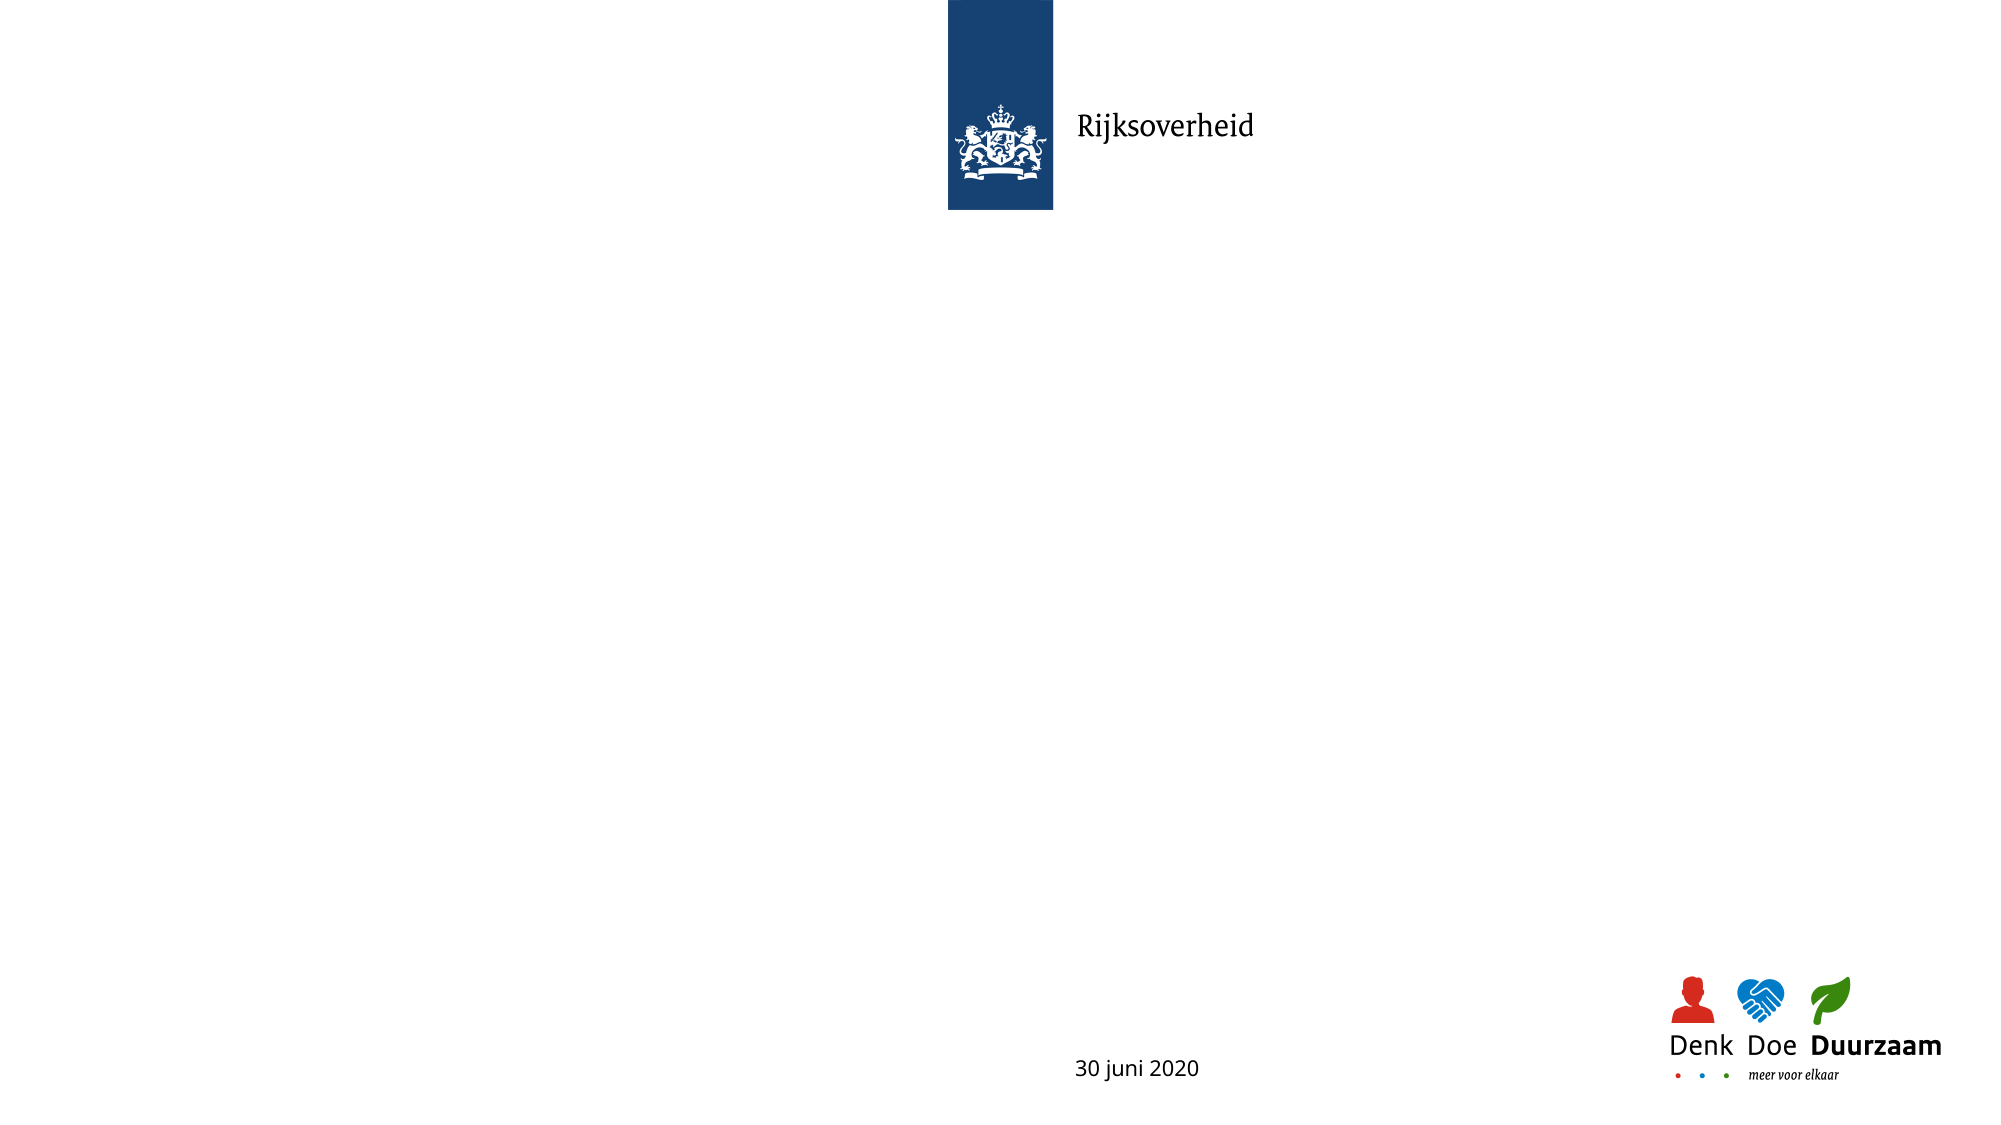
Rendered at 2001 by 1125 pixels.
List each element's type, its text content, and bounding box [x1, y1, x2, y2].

text_box 30 juni 2020 [1075, 1054, 1631, 1091]
